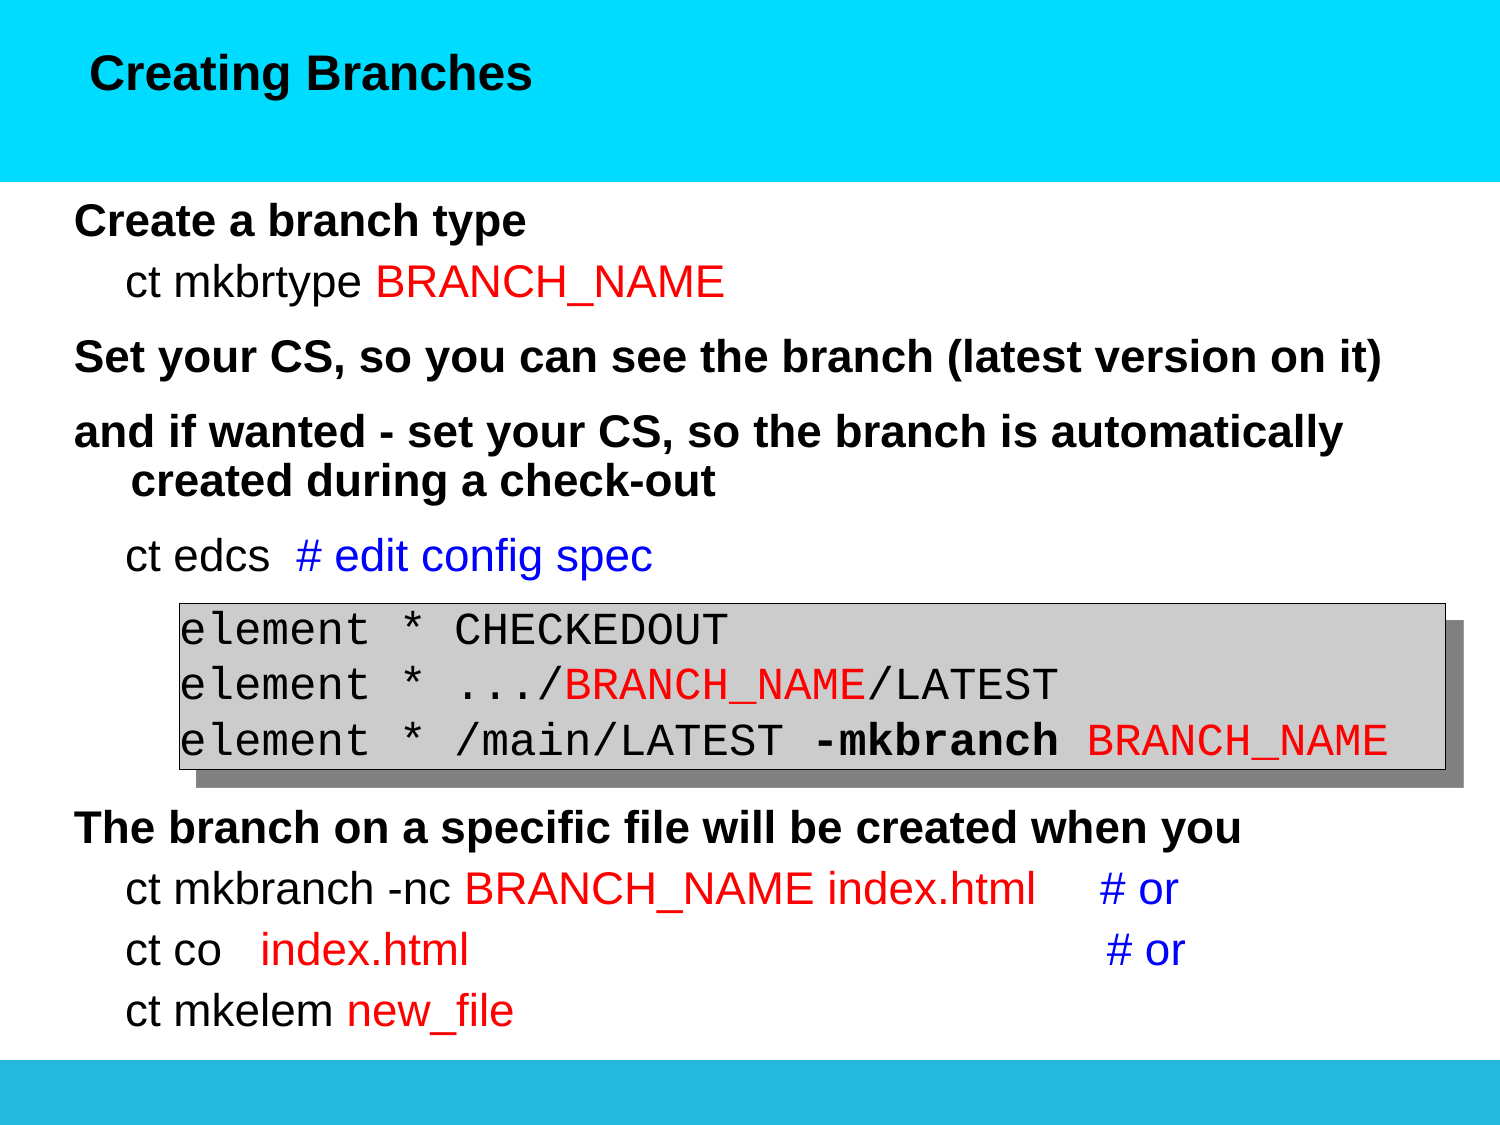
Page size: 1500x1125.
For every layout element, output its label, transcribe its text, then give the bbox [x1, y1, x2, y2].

picture [0, 182, 1500, 1060]
text_box element * CHECKEDOUT element * .../BRANCH_NAME/LATEST element * /main/LATEST -mkbranch BRANCH_NAME [179, 603, 1446, 766]
title Creating Branches [74, 17, 1026, 125]
list Create a branch type ct mkbrtype BRANCH_NAME Set your CS, so you can see the branch (latest version on it) and if wanted - set your CS, so the branch is automatically created during a check-out ct edcs # edit config spec The branch on a specific file will be created when you ct mkbranch -nc BRANCH_NAME index.html # or ct co index.html # or ct mkelem new_file [39, 188, 1466, 1096]
